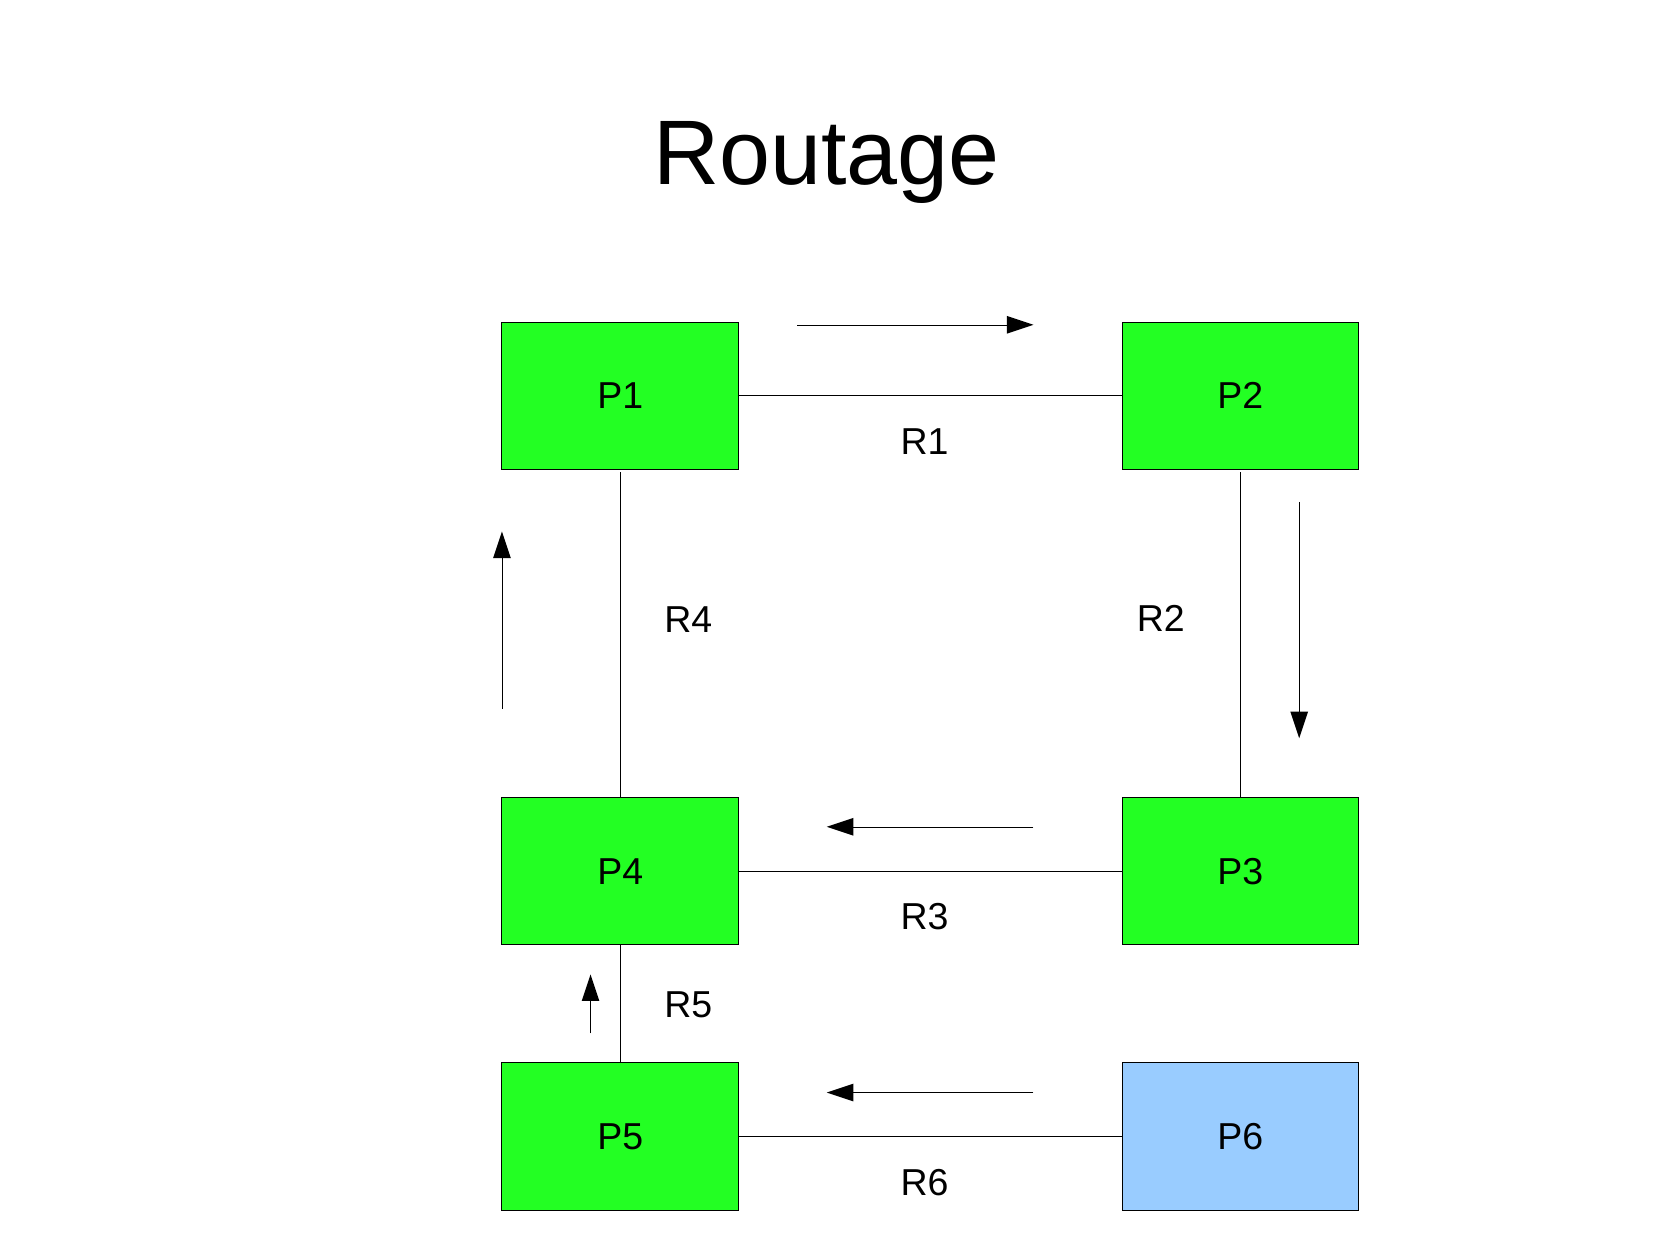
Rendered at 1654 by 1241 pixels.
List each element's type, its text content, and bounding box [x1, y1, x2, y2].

text_box R3 [885, 888, 975, 945]
text_box P3 [1122, 797, 1359, 945]
text_box R5 [649, 976, 739, 1034]
text_box P6 [1122, 1062, 1359, 1211]
text_box R4 [649, 590, 739, 648]
text_box R2 [1122, 590, 1211, 648]
text_box R6 [885, 1153, 975, 1211]
text_box P5 [501, 1062, 739, 1211]
text_box R1 [885, 413, 975, 471]
text_box P1 [501, 322, 739, 470]
title Routage [82, 49, 1571, 257]
text_box P2 [1122, 322, 1359, 470]
text_box P4 [501, 797, 739, 945]
